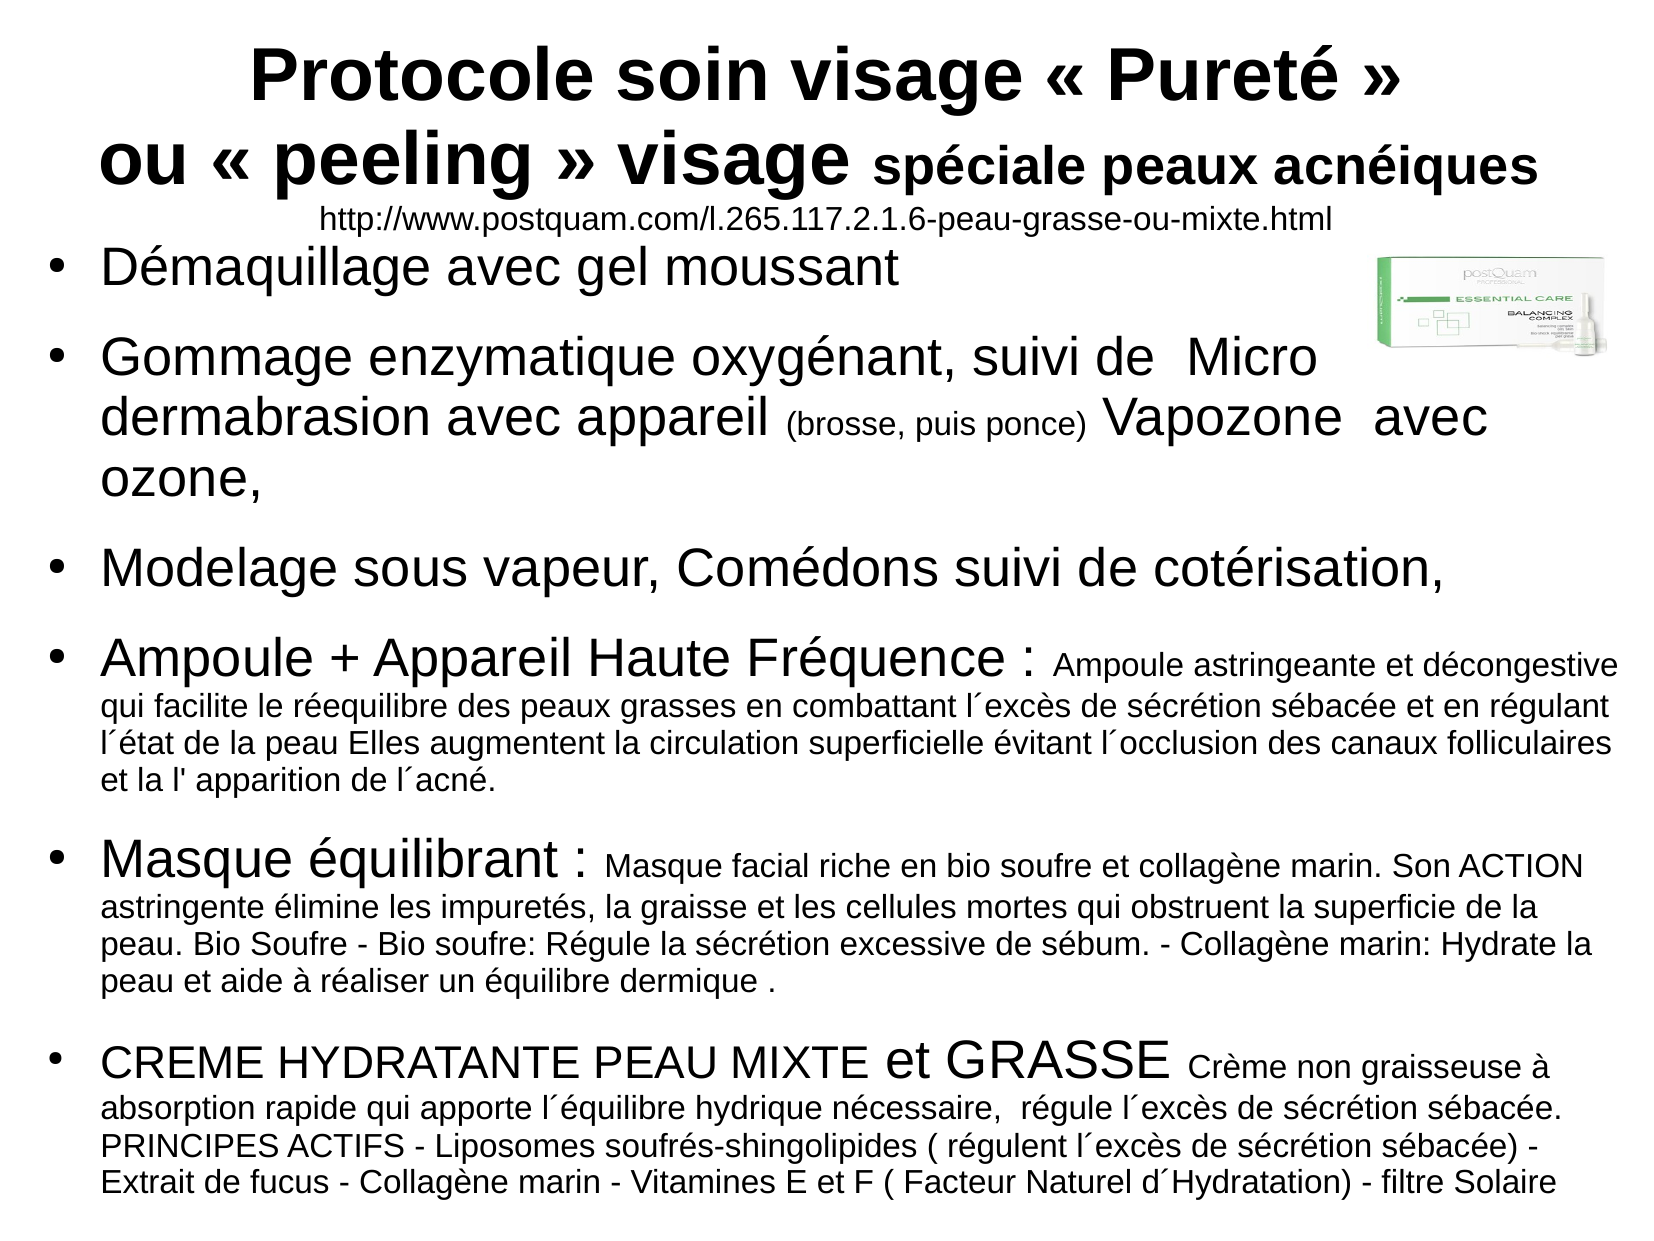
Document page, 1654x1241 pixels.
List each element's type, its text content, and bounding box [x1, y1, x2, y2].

title Protocole soin visage « Pureté » ou « peeling » visage spéciale peaux acnéiques http://www.postquam.com/l.265.117.2.1.6-peau-grasse-ou-mixte.html [29, 29, 1625, 236]
list Démaquillage avec gel moussant Gommage enzymatique oxygénant, suivi de Micro dermabrasion avec appareil (brosse, puis ponce) Vapozone avec ozone, Modelage sous vapeur, Comédons suivi de cotérisation, Ampoule + Appareil Haute Fréquence : Ampoule astringeante et décongestive qui facilite le réequilibre des peaux grasses en combattant l´excès de sécrétion sébacée et en régulant l´état de la peau Elles augmentent la circulation superficielle évitant l´occlusion des canaux folliculaires et la l' apparition de l´acné. Masque équilibrant : Masque facial riche en bio soufre et collagène marin. Son ACTION astringente élimine les impuretés, la graisse et les cellules mortes qui obstruent la superficie de la peau. Bio Soufre - Bio soufre: Régule la sécrétion excessive de sébum. - Collagène marin: Hydrate la peau et aide à réaliser un équilibre dermique . CREME HYDRATANTE PEAU MIXTE et GRASSE Crème non graisseuse à absorption rapide qui apporte l´équilibre hydrique nécessaire, régule l´excès de sécrétion sébacée. PRINCIPES ACTIFS - Liposomes soufrés-shingolipides ( régulent l´excès de sécrétion sébacée) - Extrait de fucus - Collagène marin - Vitamines E et F ( Facteur Naturel d´Hydratation) - filtre Solaire [29, 236, 1625, 1241]
picture [1367, 206, 1625, 384]
